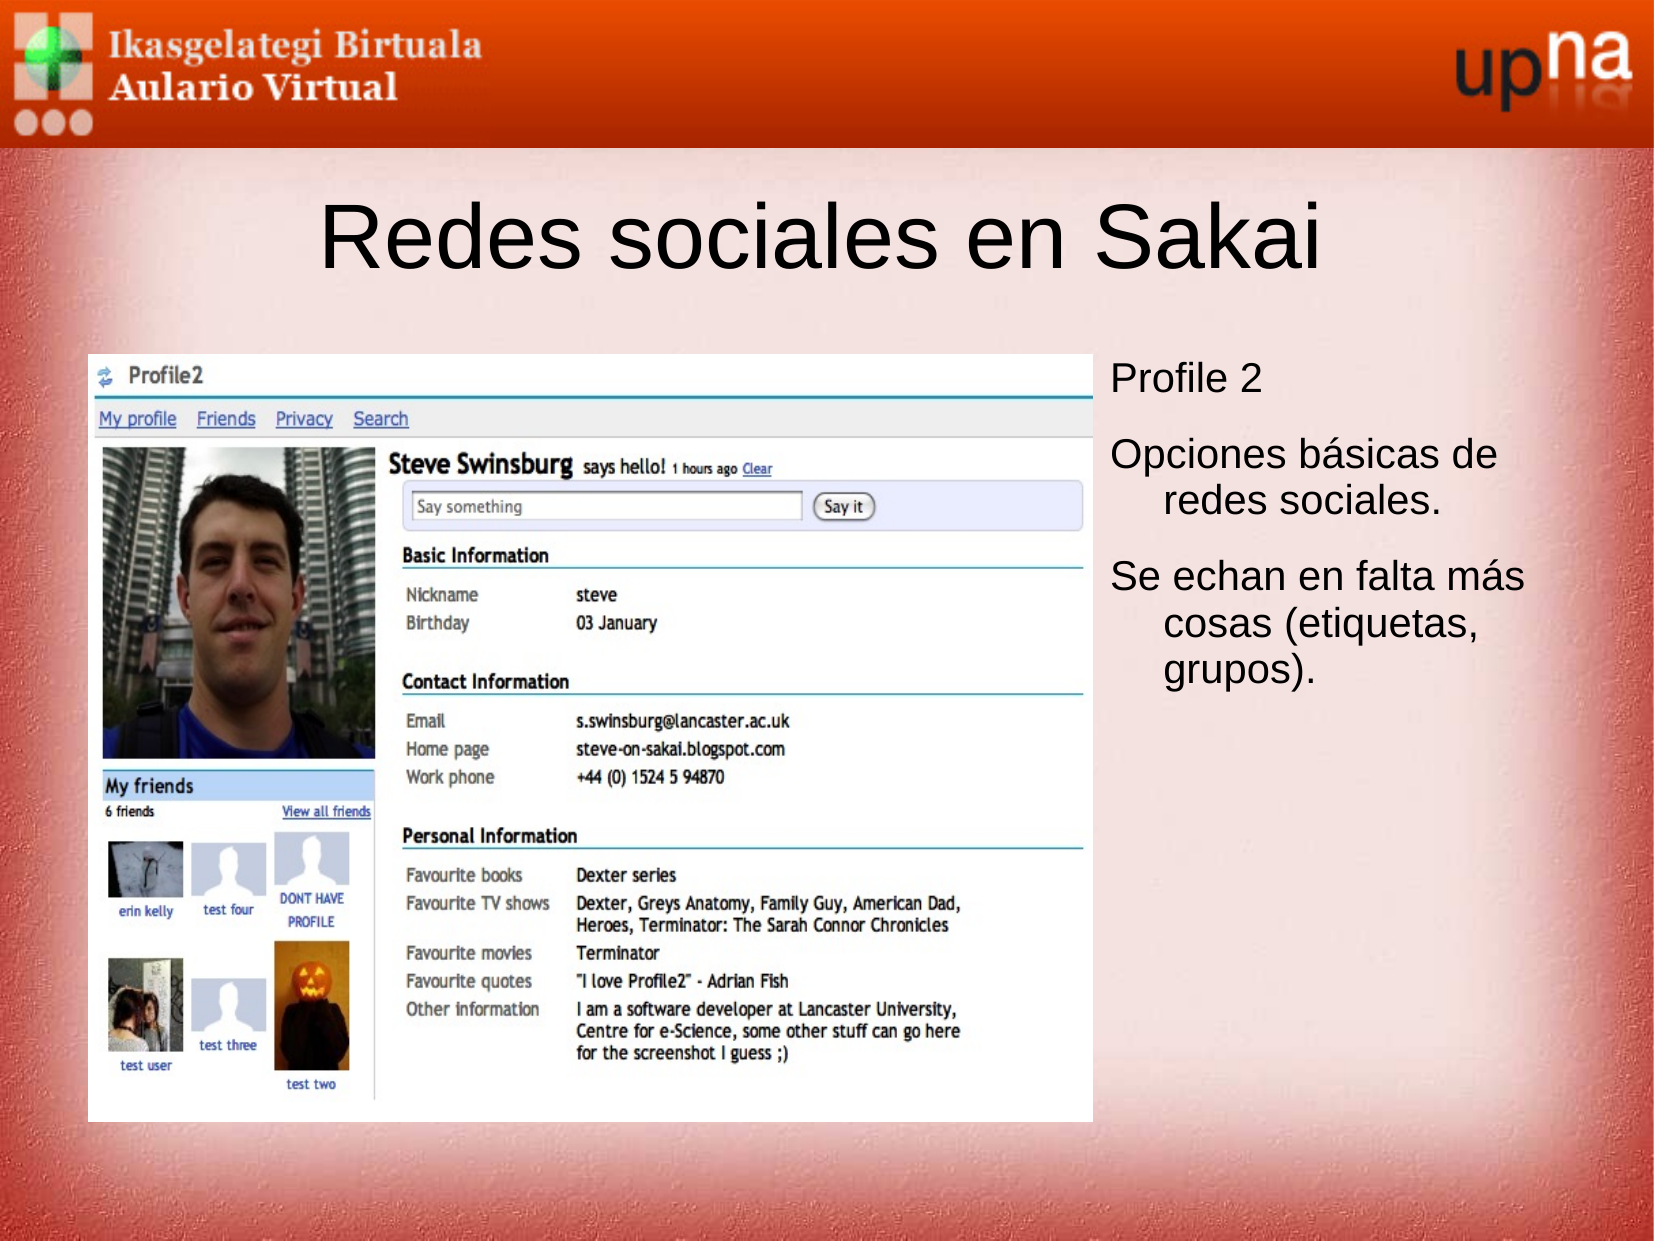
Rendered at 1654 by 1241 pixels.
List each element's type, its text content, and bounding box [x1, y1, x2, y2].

picture [0, 0, 1654, 1241]
list Profile 2 Opciones básicas de redes sociales. Se echan en falta más cosas (etiquetas, grupos). [1092, 354, 1565, 1004]
title Redes sociales en Sakai [77, 147, 1566, 325]
